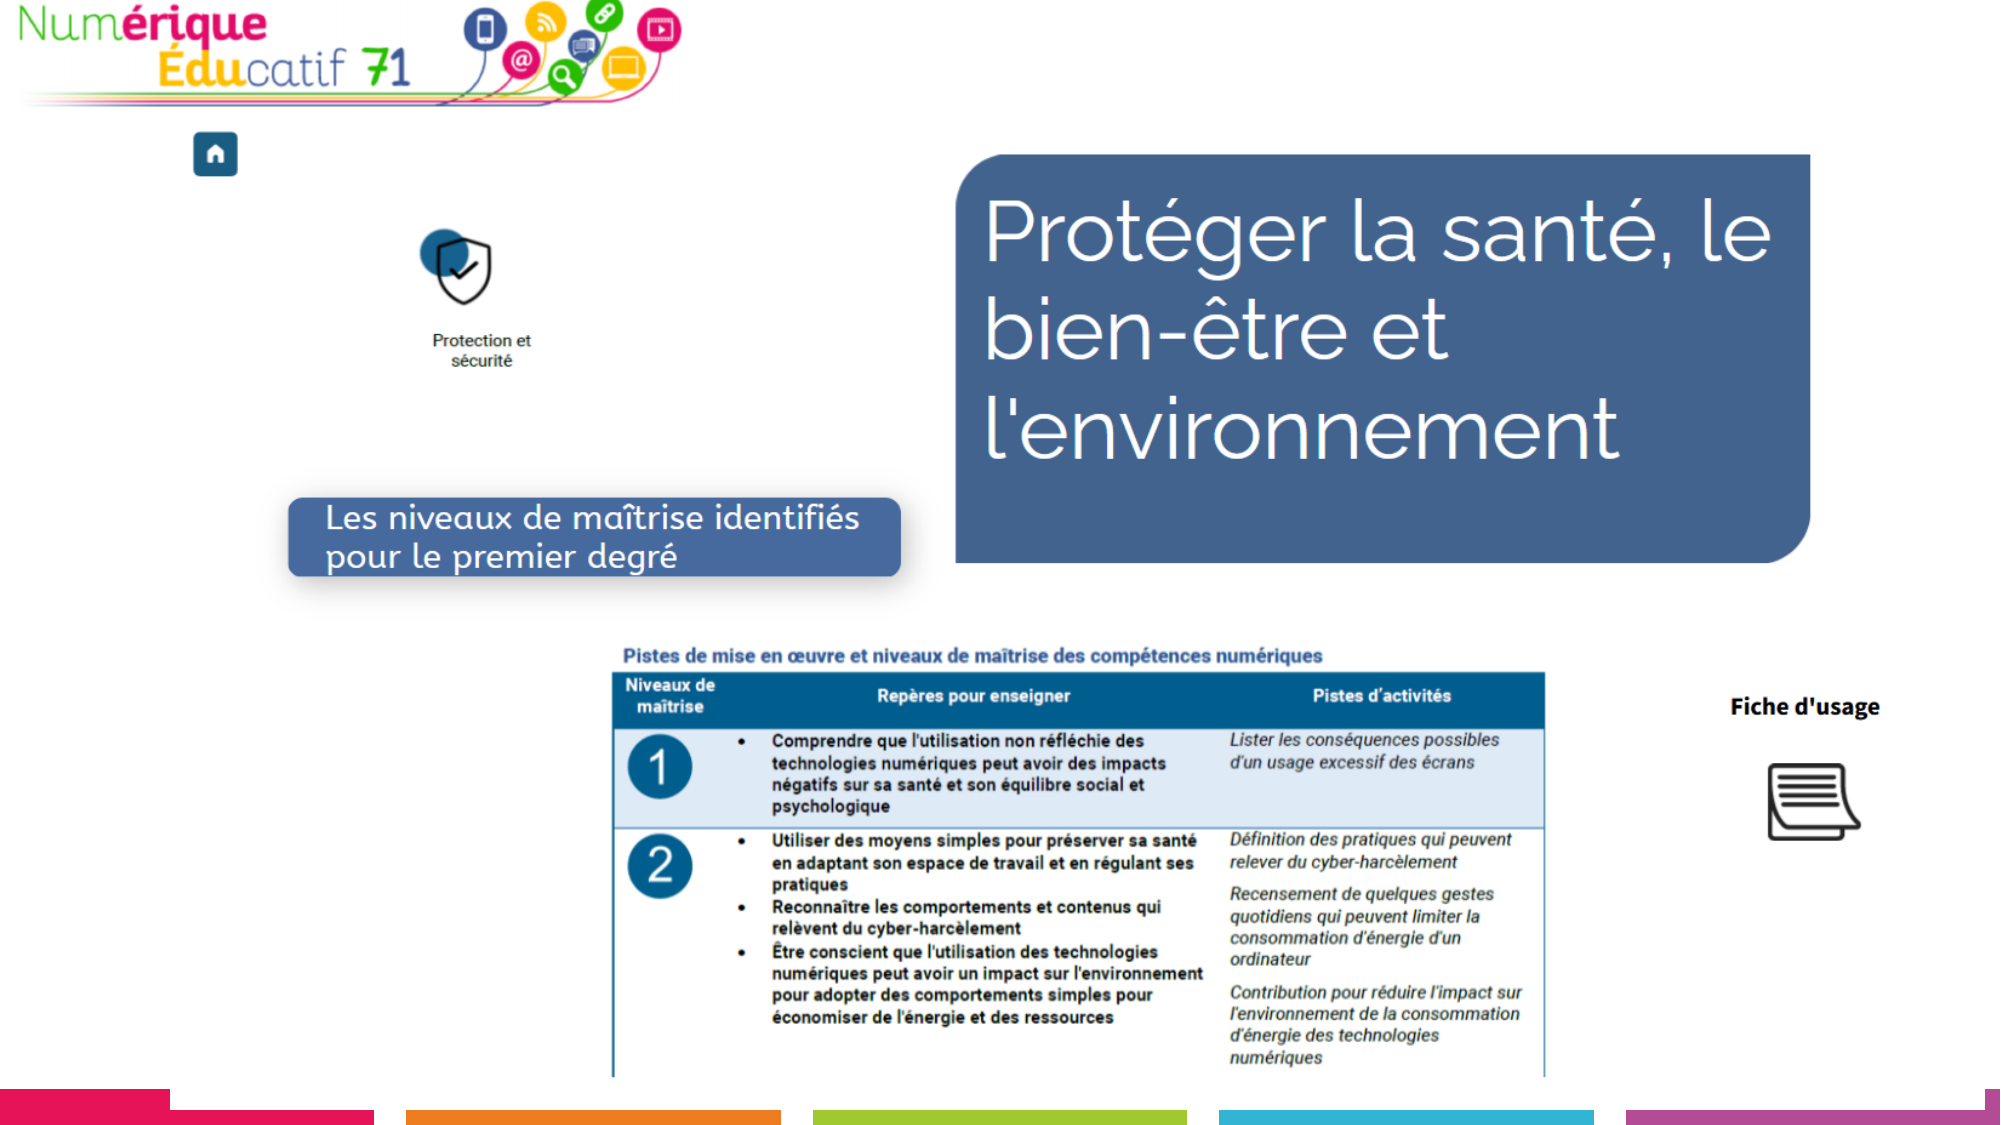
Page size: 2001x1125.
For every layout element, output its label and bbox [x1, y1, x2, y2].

text_box [813, 1110, 1187, 1125]
text_box [406, 1110, 781, 1125]
picture [170, 117, 1985, 1110]
text_box [0, 1089, 374, 1125]
text_box [1626, 1089, 2000, 1125]
picture [0, 0, 701, 107]
text_box [1219, 1110, 1594, 1125]
